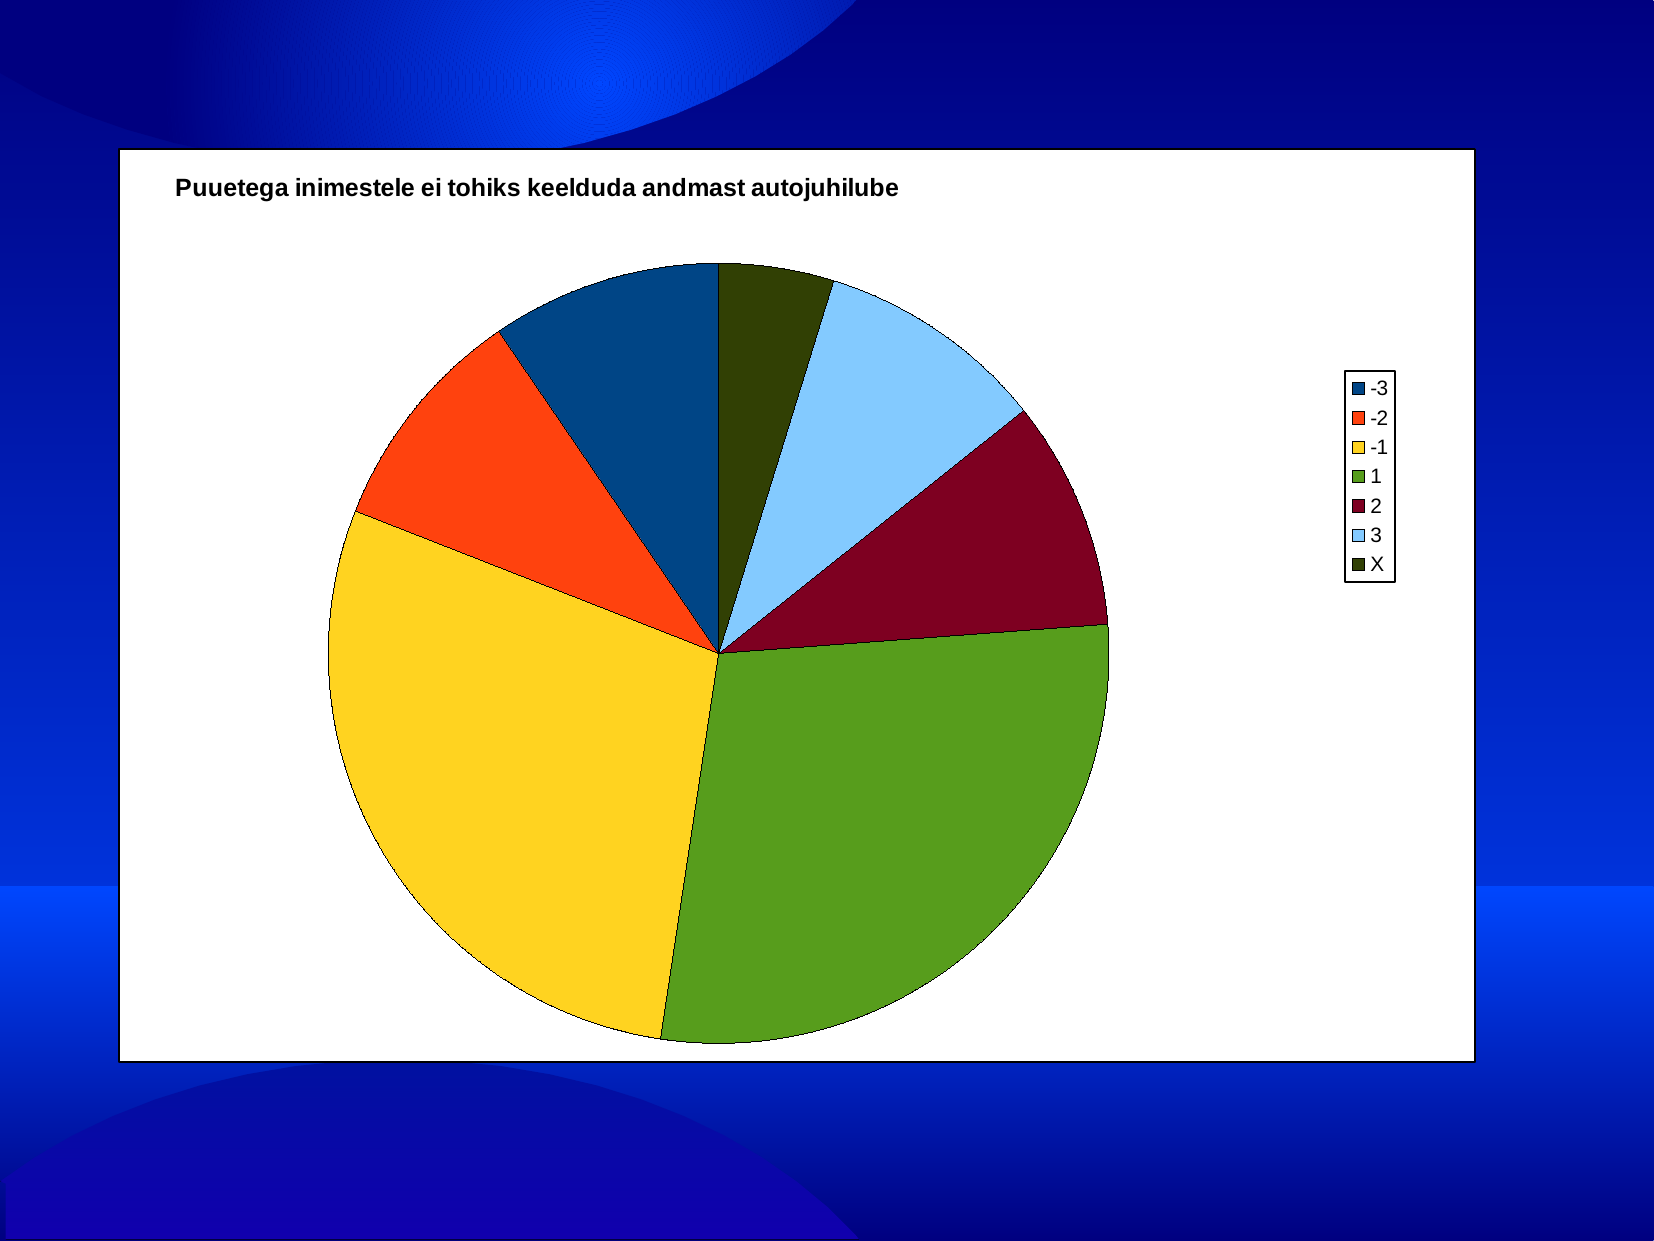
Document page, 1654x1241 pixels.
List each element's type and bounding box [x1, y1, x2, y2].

chart [118, 147, 1477, 1063]
